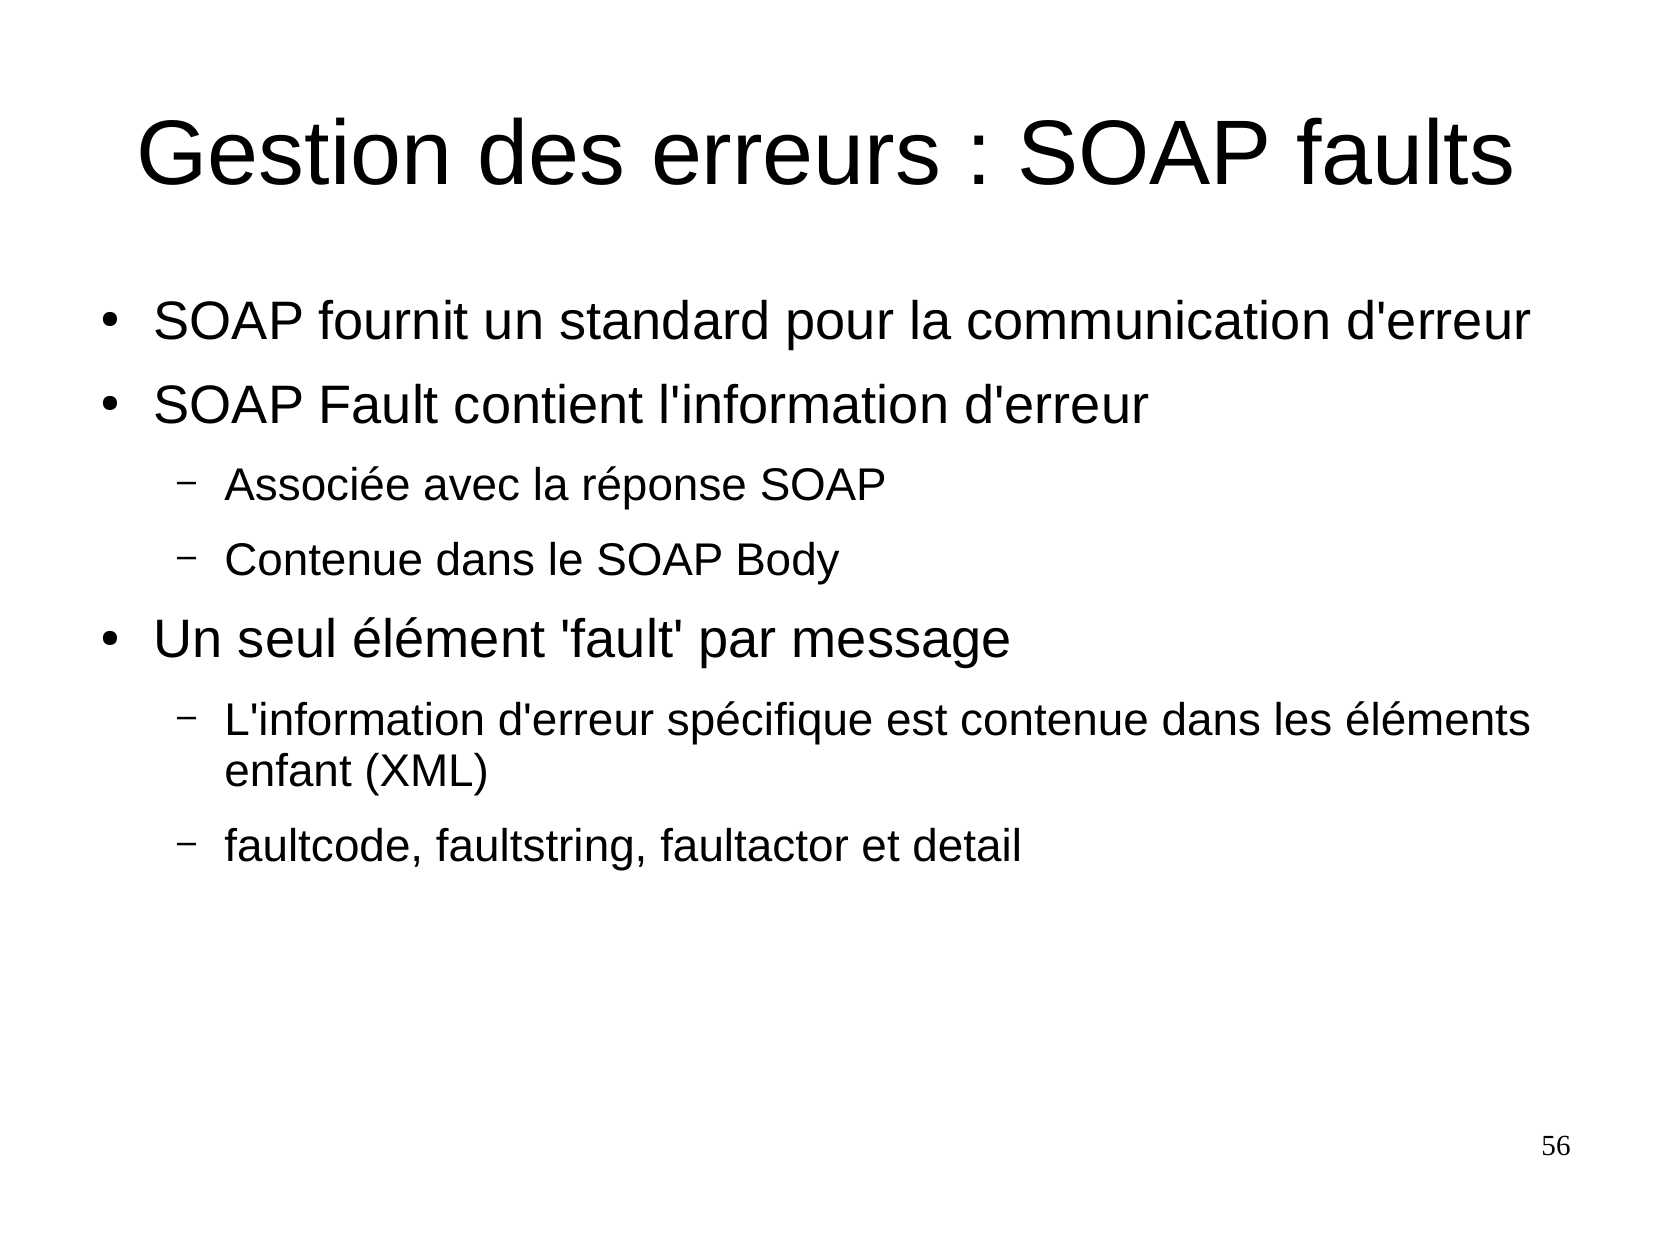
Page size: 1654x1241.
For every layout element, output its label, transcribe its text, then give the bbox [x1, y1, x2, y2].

title Gestion des erreurs : SOAP faults [82, 56, 1571, 250]
list SOAP fournit un standard pour la communication d'erreur SOAP Fault contient l'information d'erreur Associée avec la réponse SOAP Contenue dans le SOAP Body Un seul élément 'fault' par message L'information d'erreur spécifique est contenue dans les éléments enfant (XML) faultcode, faultstring, faultactor et detail [82, 290, 1571, 1094]
